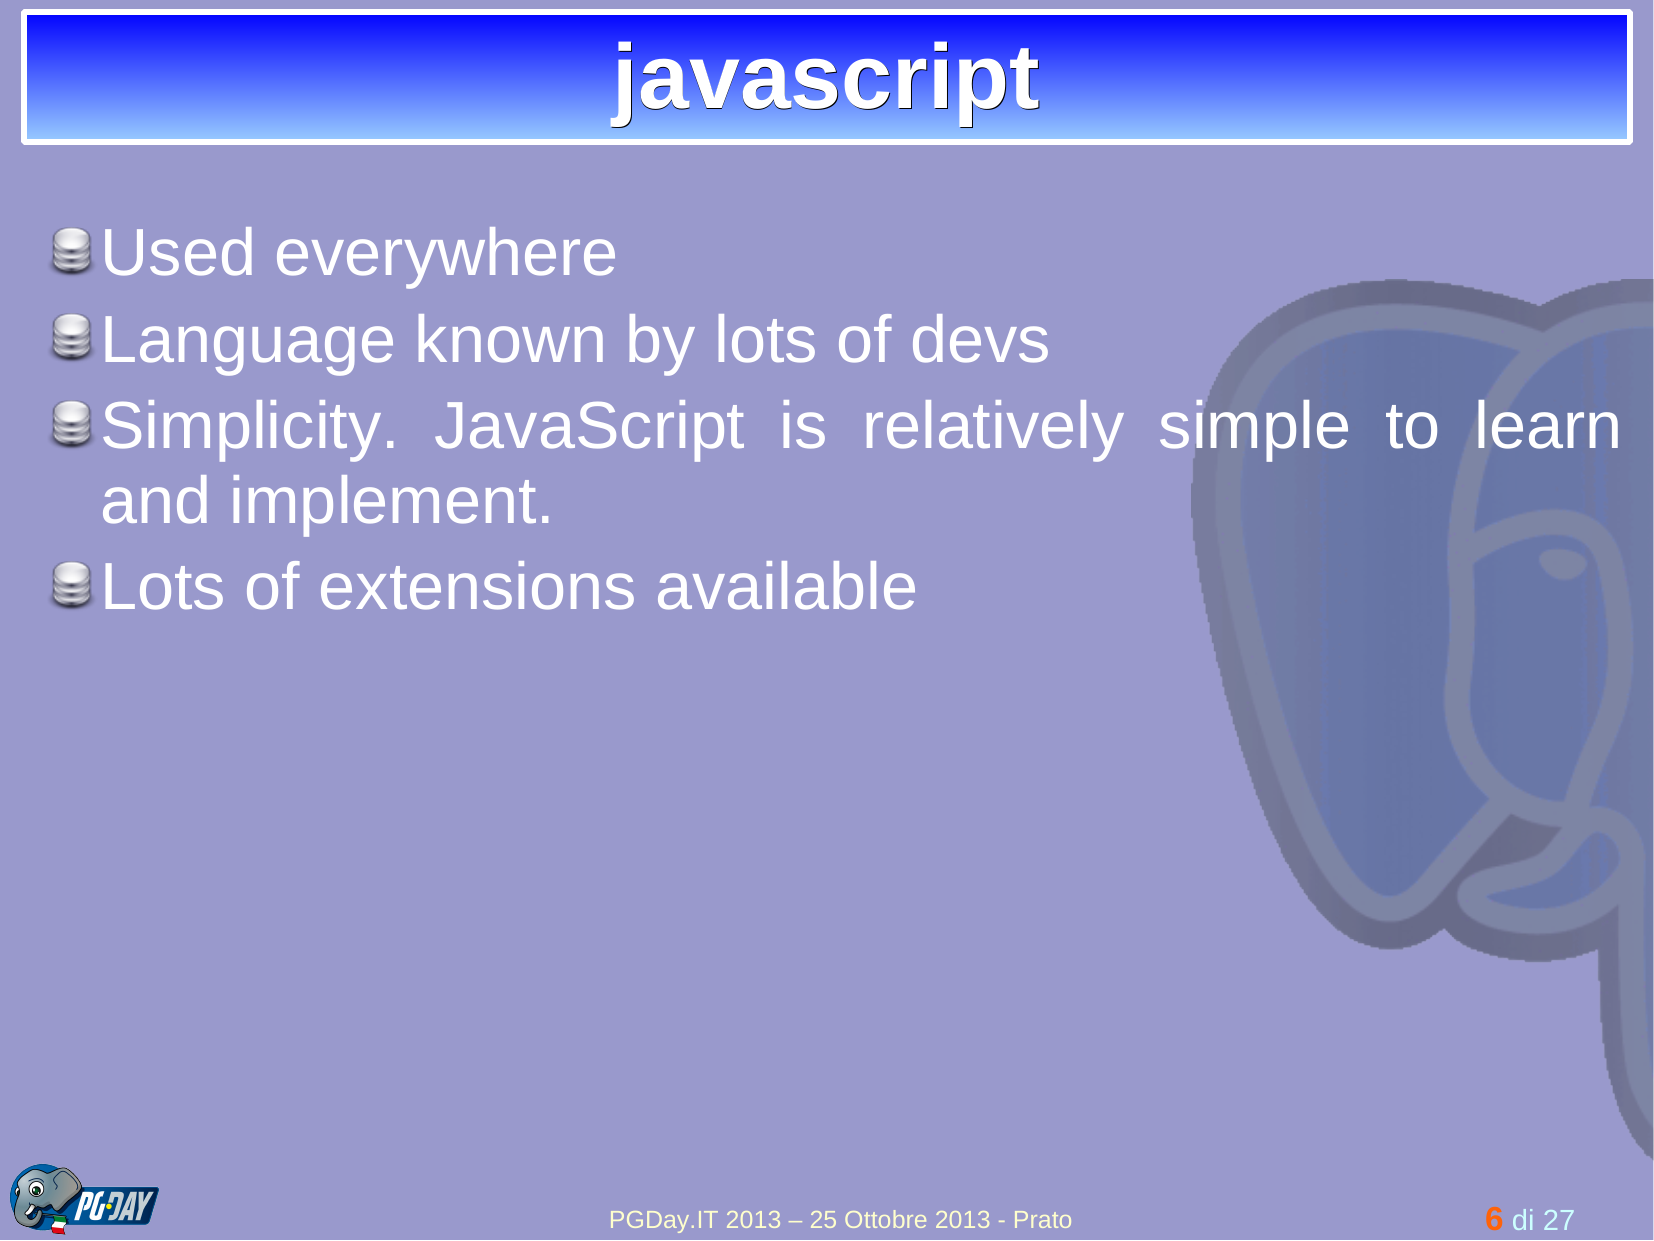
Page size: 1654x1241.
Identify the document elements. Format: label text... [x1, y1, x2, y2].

list Used everywhere Language known by lots of devs Simplicity. JavaScript is relatively simple to learn and implement. Lots of extensions available [29, 215, 1625, 1152]
picture [9, 1163, 160, 1236]
picture [1191, 279, 1654, 1182]
title javascript [23, 11, 1630, 142]
